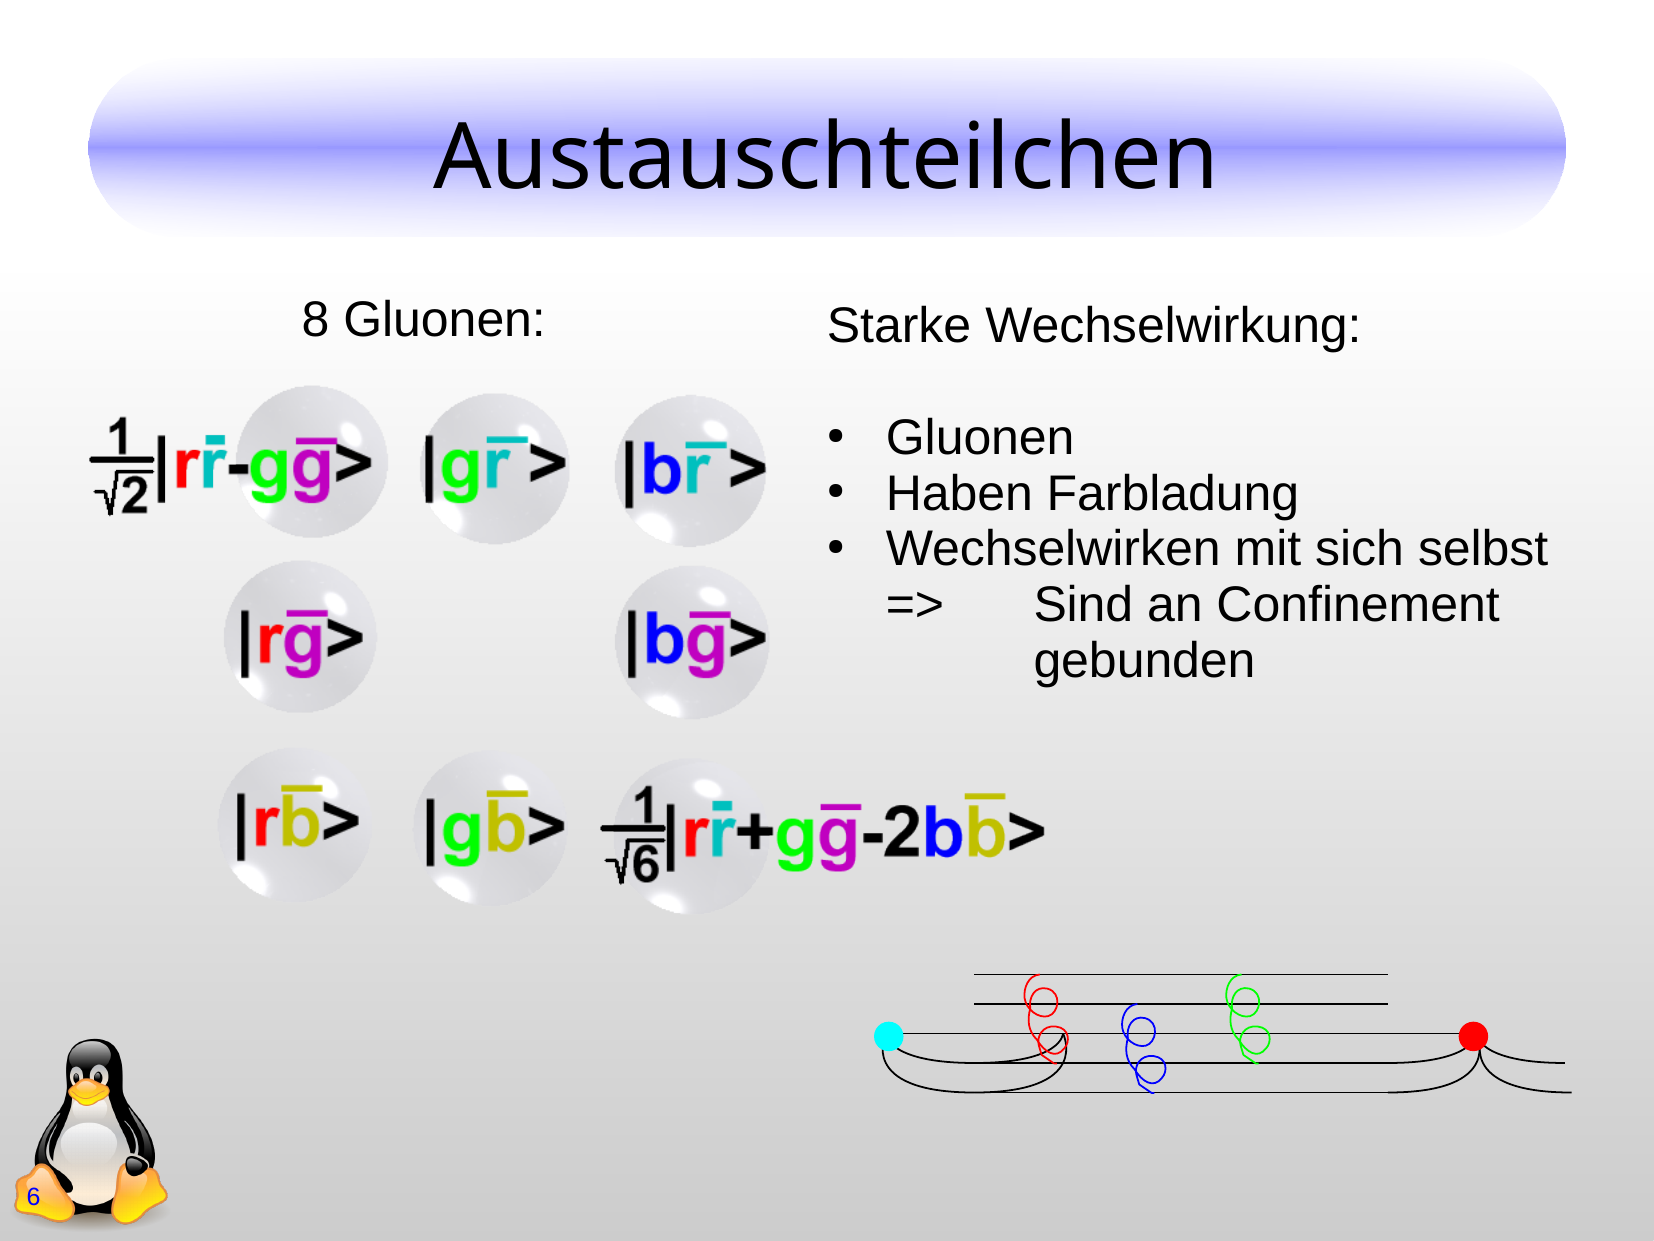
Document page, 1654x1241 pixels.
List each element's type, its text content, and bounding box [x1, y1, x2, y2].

text_box [1458, 1021, 1489, 1052]
picture [88, 383, 1046, 916]
text_box [874, 1021, 904, 1052]
text_box Starke Wechselwirkung: Gluonen Haben Farbladung Wechselwirken mit sich selbst => Sind an Confinement gebunden [826, 297, 1571, 739]
picture [2, 1030, 178, 1241]
text_box 8 Gluonen: [286, 283, 562, 355]
title Austauschteilchen [82, 56, 1571, 250]
